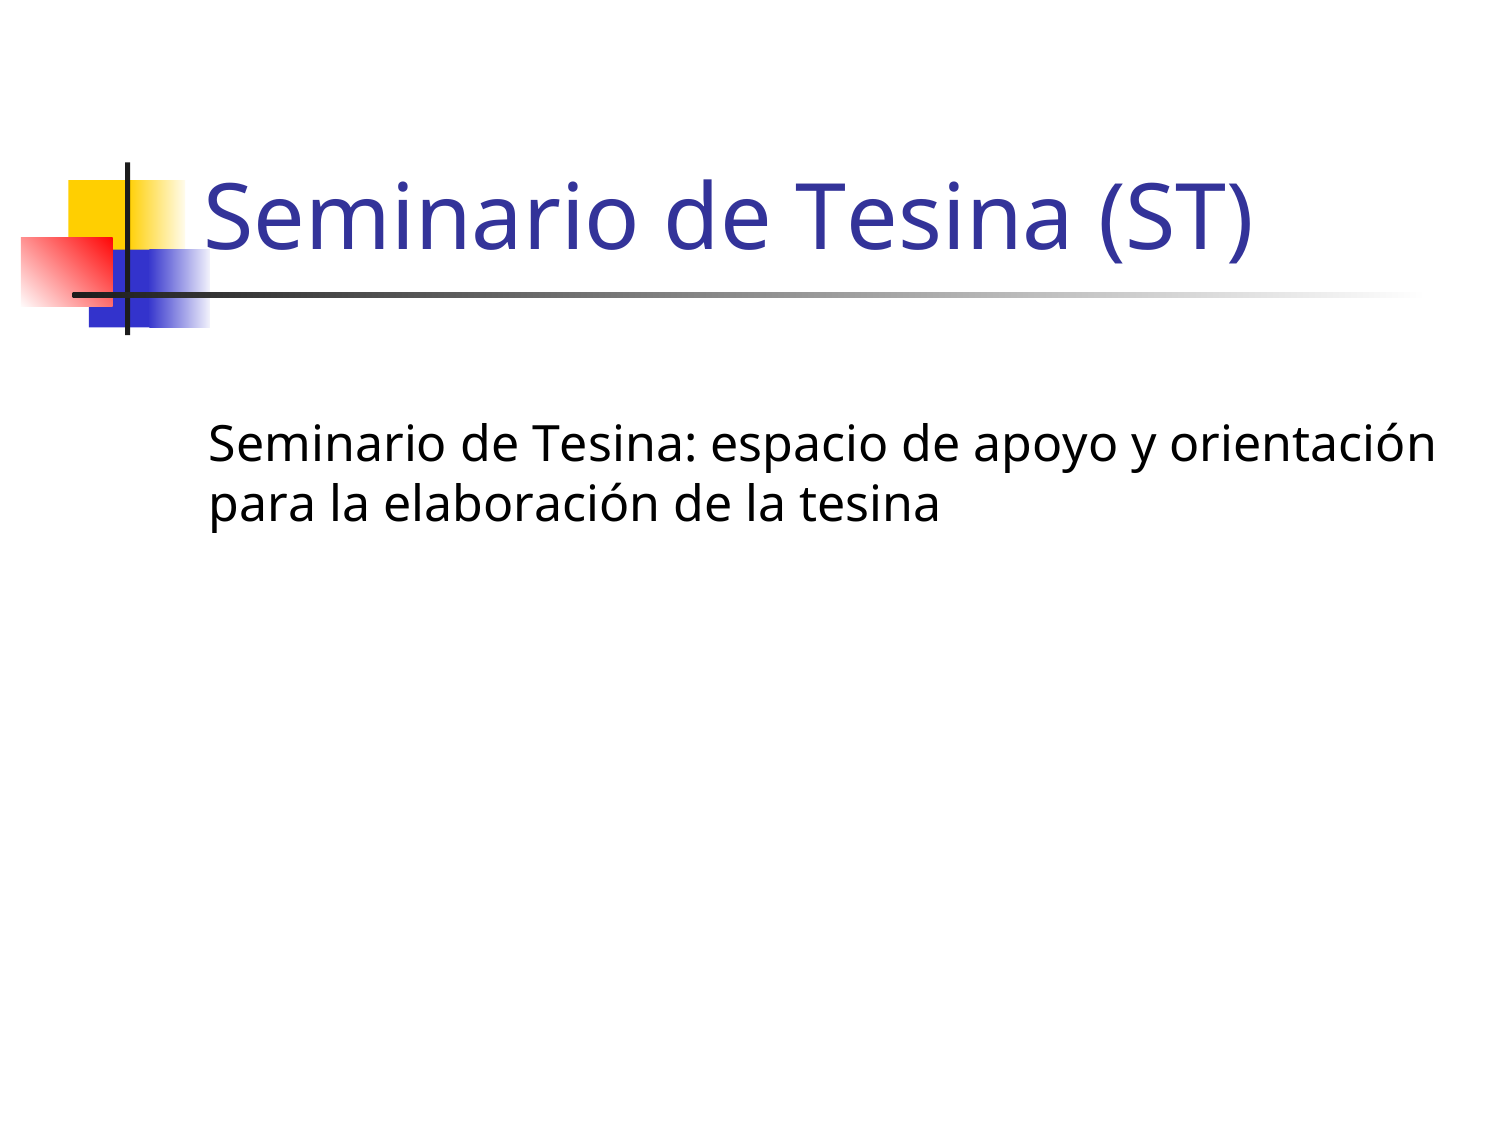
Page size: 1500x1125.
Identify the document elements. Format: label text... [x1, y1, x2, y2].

list Seminario de Tesina: espacio de apoyo y orientación para la elaboración de la tesina [193, 331, 1469, 1007]
title Seminario de Tesina (ST) [188, 35, 1468, 276]
